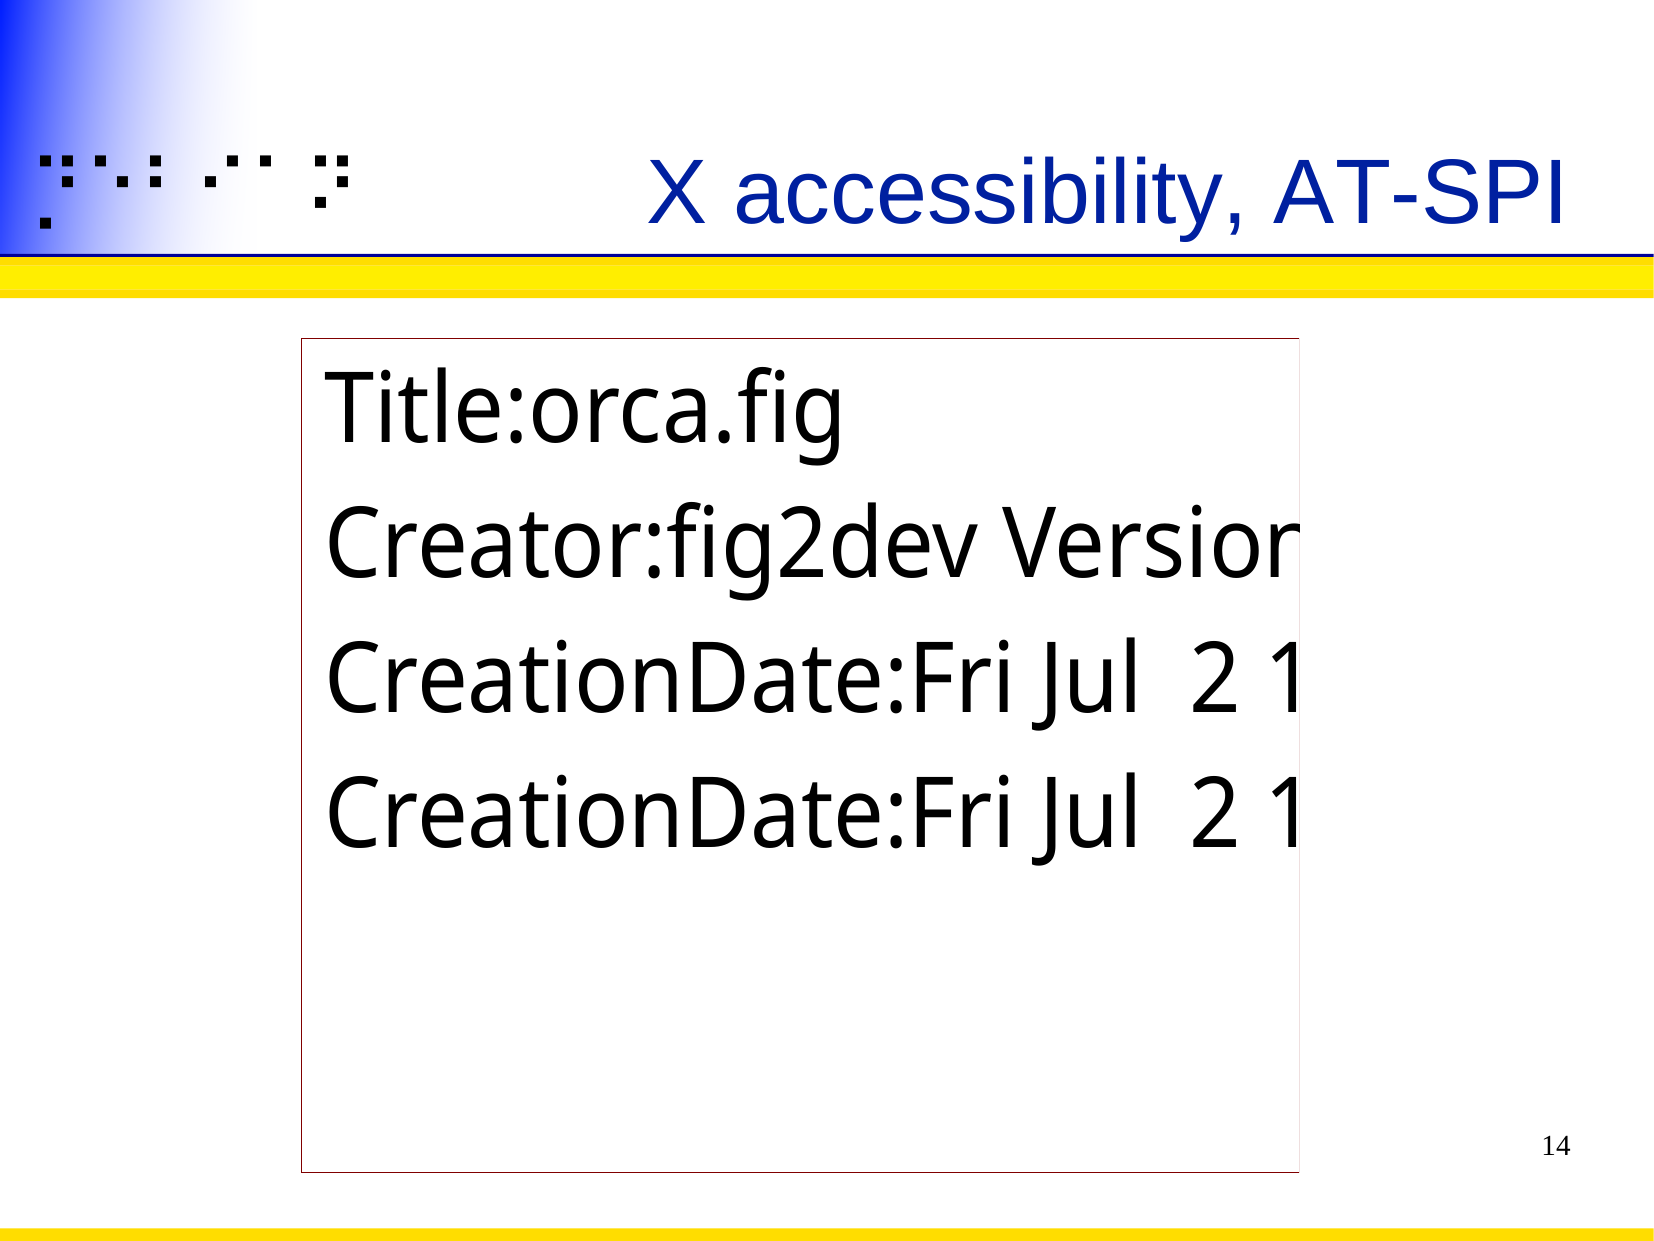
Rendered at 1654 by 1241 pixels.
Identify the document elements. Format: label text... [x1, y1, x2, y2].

title X accessibility, AT-SPI [372, 126, 1571, 257]
picture [295, 332, 1300, 1173]
